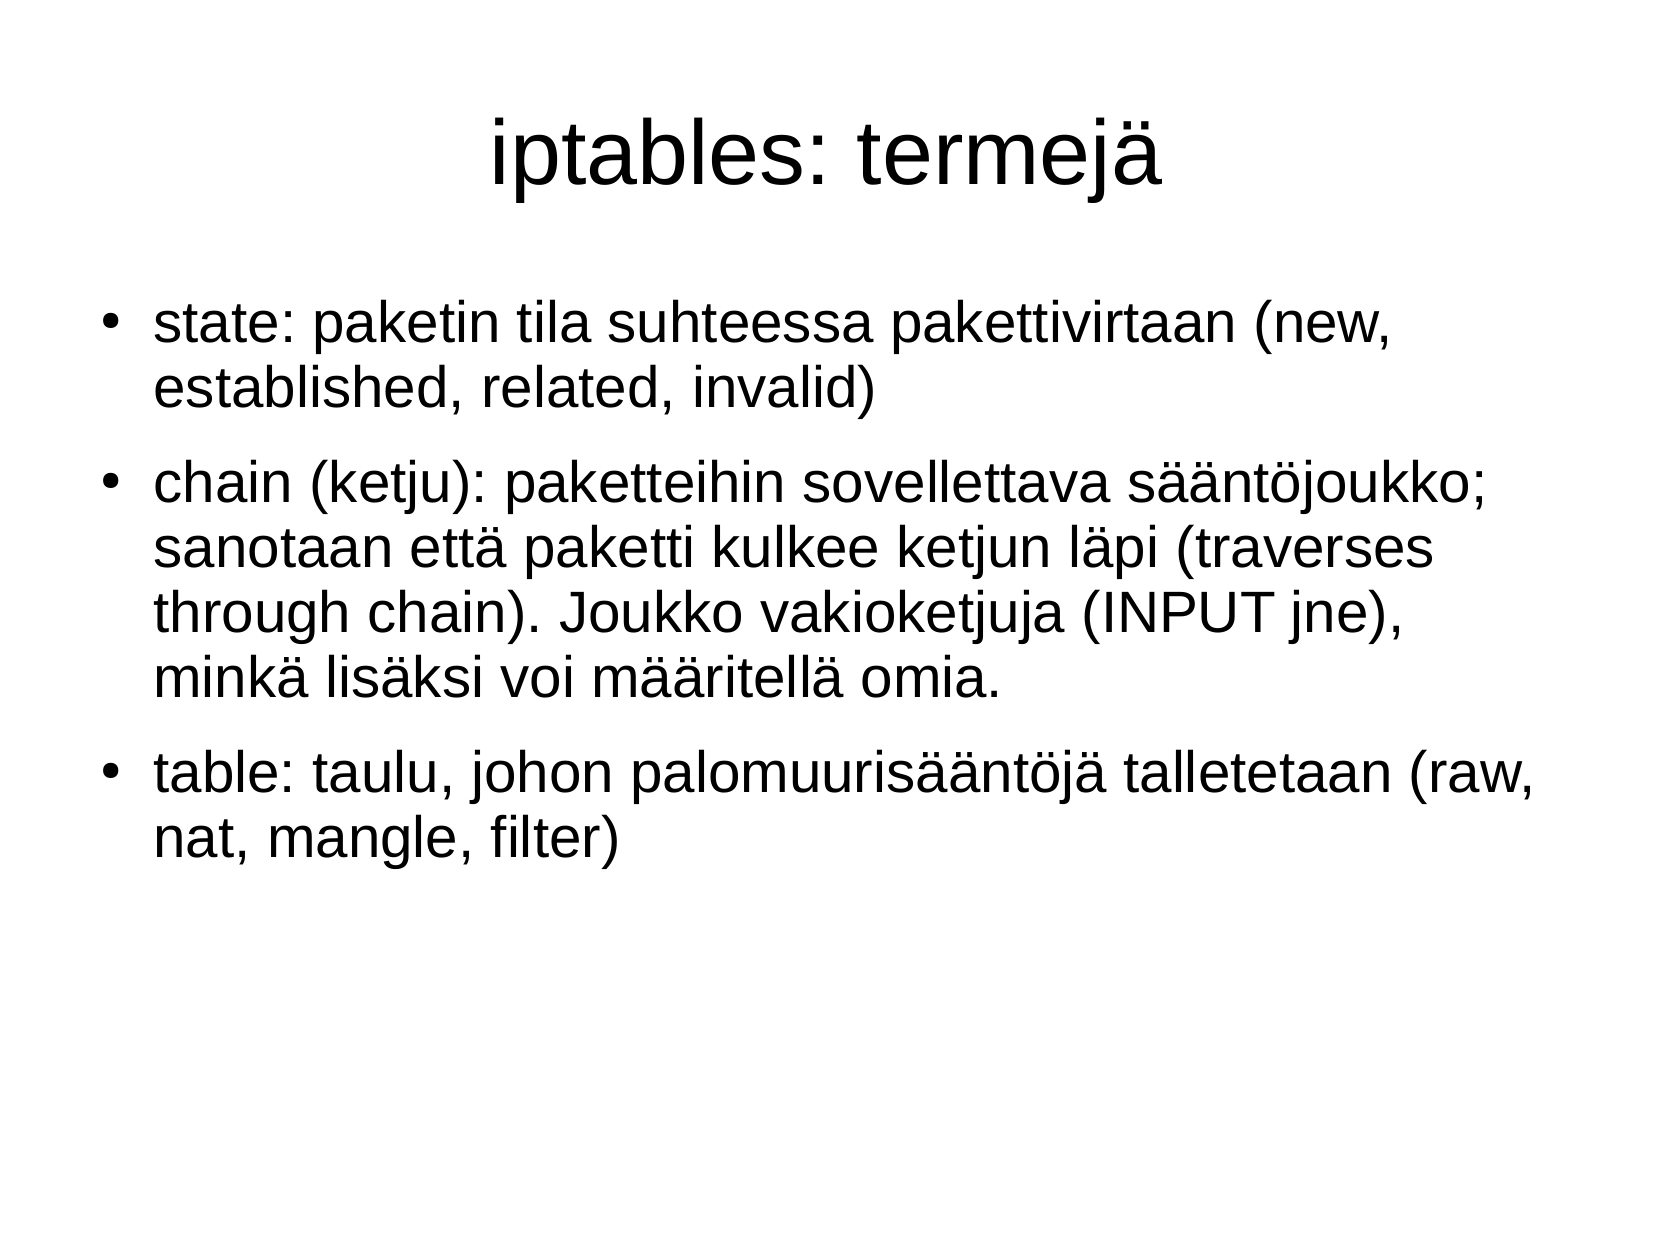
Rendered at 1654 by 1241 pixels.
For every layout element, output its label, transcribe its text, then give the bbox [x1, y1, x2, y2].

list state: paketin tila suhteessa pakettivirtaan (new, established, related, invalid) chain (ketju): paketteihin sovellettava sääntöjoukko; sanotaan että paketti kulkee ketjun läpi (traverses through chain). Joukko vakioketjuja (INPUT jne), minkä lisäksi voi määritellä omia. table: taulu, johon palomuurisääntöjä talletetaan (raw, nat, mangle, filter) [82, 290, 1571, 1010]
title iptables: termejä [82, 49, 1571, 257]
